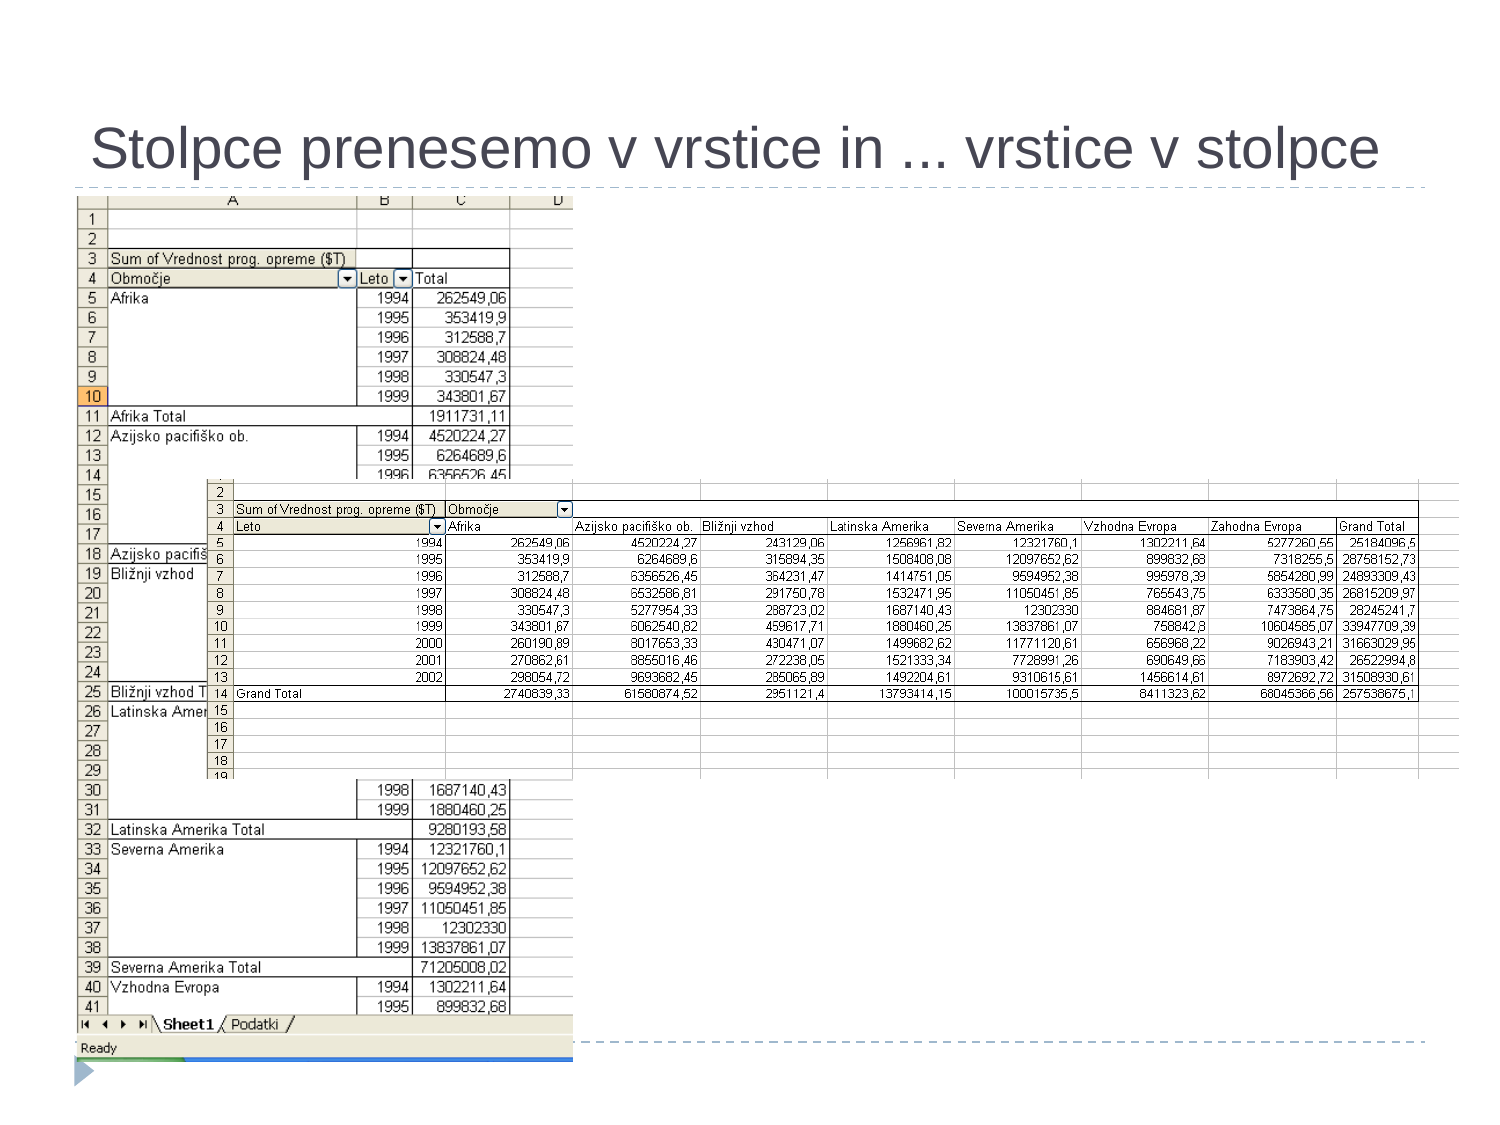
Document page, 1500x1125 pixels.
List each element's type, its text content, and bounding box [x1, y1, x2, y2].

picture [76, 196, 1459, 1062]
title Stolpce prenesemo v vrstice in ... vrstice v stolpce [75, 24, 1425, 188]
